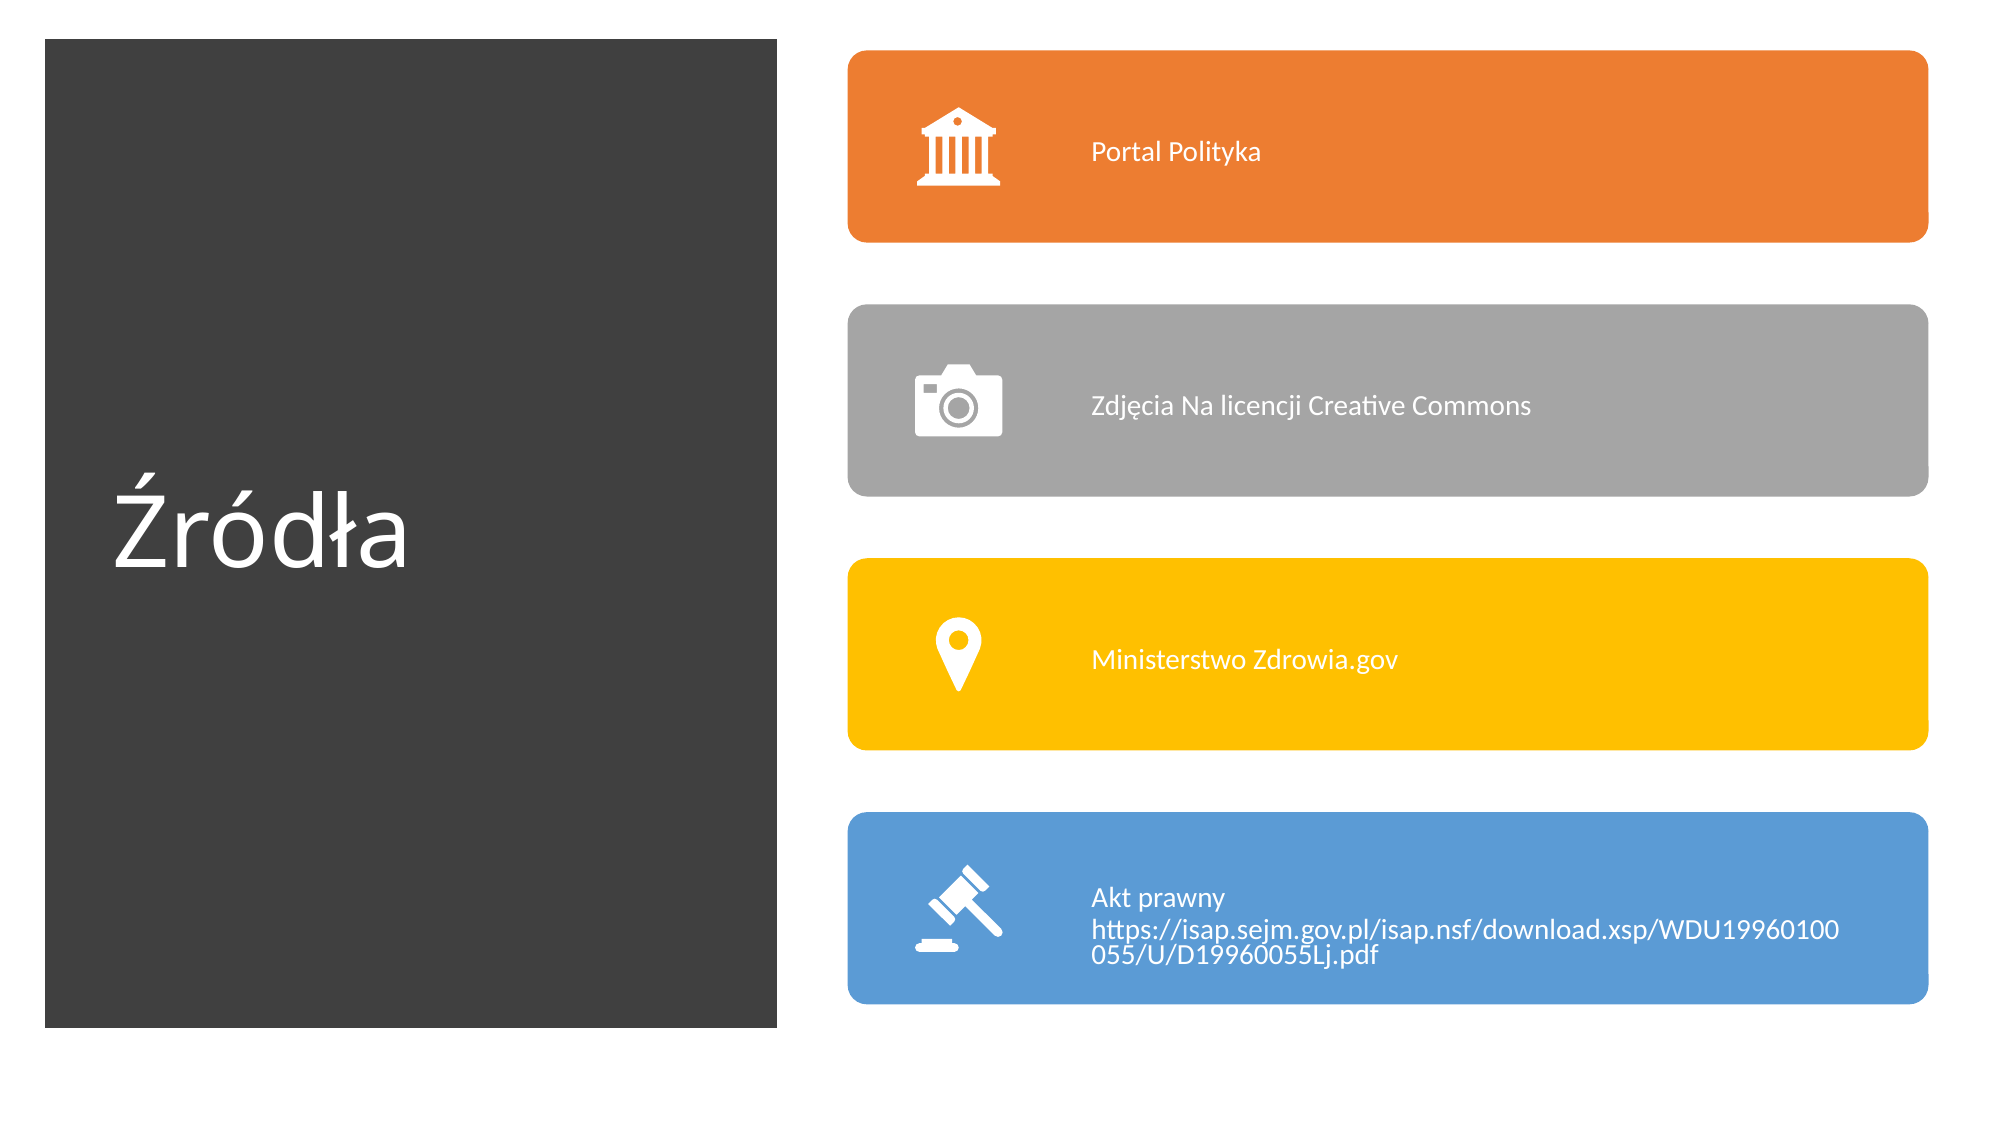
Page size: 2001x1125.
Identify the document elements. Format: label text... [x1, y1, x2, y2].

text_box [1870, 812, 1929, 1005]
text_box [847, 812, 1069, 1005]
text_box [1870, 304, 1929, 497]
text_box [847, 50, 1069, 243]
text_box [847, 304, 1069, 497]
text_box [847, 558, 1069, 751]
title Źródła [97, 104, 722, 967]
text_box [1870, 558, 1929, 751]
text_box Ministerstwo Zdrowia.gov [1069, 558, 1870, 763]
text_box [55, 50, 767, 1017]
text_box [1870, 50, 1929, 243]
text_box Akt prawny https://isap.sejm.gov.pl/isap.nsf/download.xsp/WDU19960100055/U/D19960055Lj.pdf [1069, 812, 1870, 1017]
text_box Portal Polityka [1069, 50, 1870, 255]
text_box Zdjęcia Na licencji Creative Commons [1069, 304, 1870, 509]
